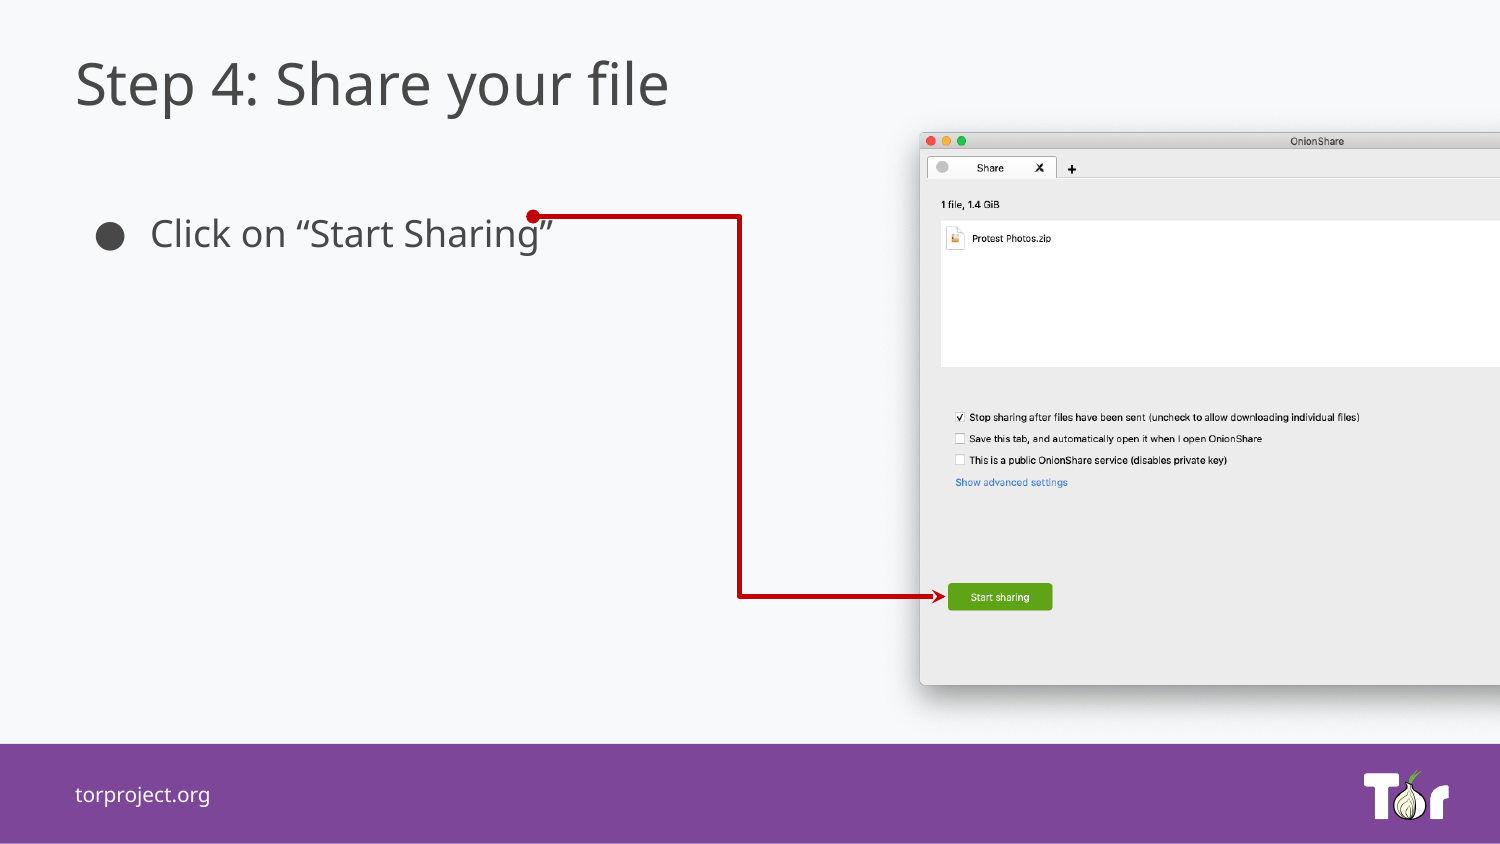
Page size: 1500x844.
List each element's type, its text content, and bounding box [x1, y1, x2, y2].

picture [877, 103, 1500, 741]
picture [1364, 768, 1449, 820]
list Click on “Start Sharing” [75, 187, 836, 713]
title Step 4: Share your file [75, 46, 1436, 141]
